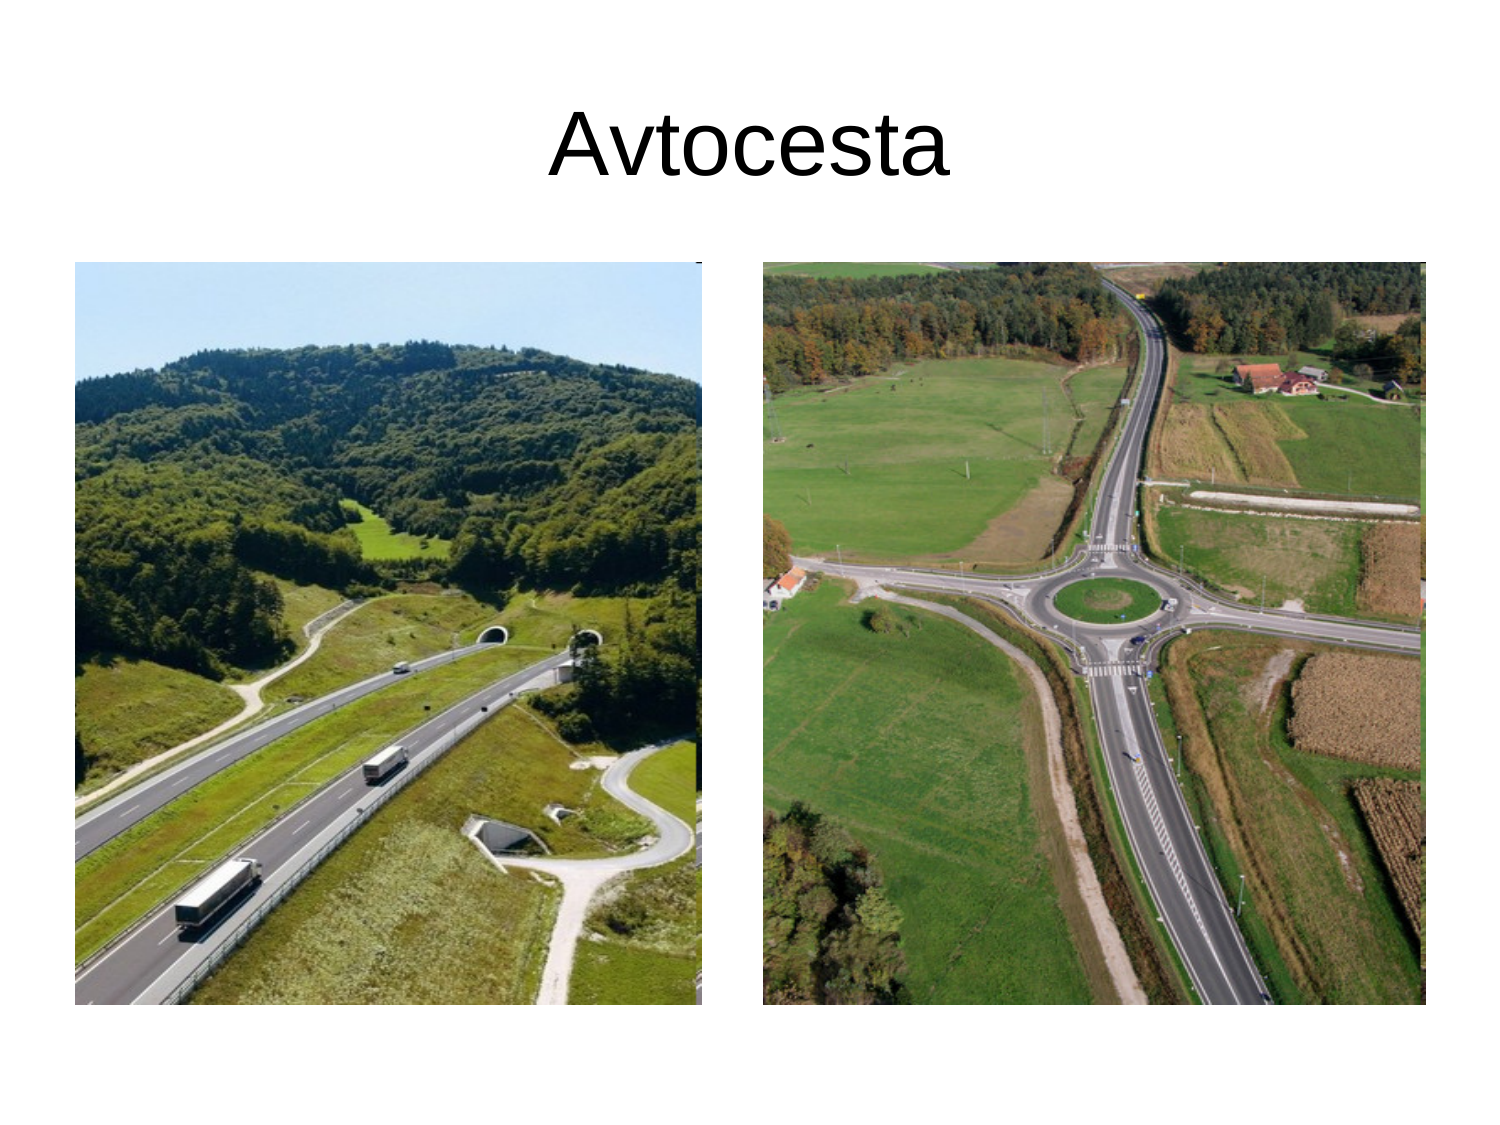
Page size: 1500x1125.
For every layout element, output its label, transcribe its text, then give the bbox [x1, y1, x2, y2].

title Avtocesta [75, 45, 1426, 233]
picture [763, 262, 1426, 1005]
picture [75, 262, 702, 1005]
